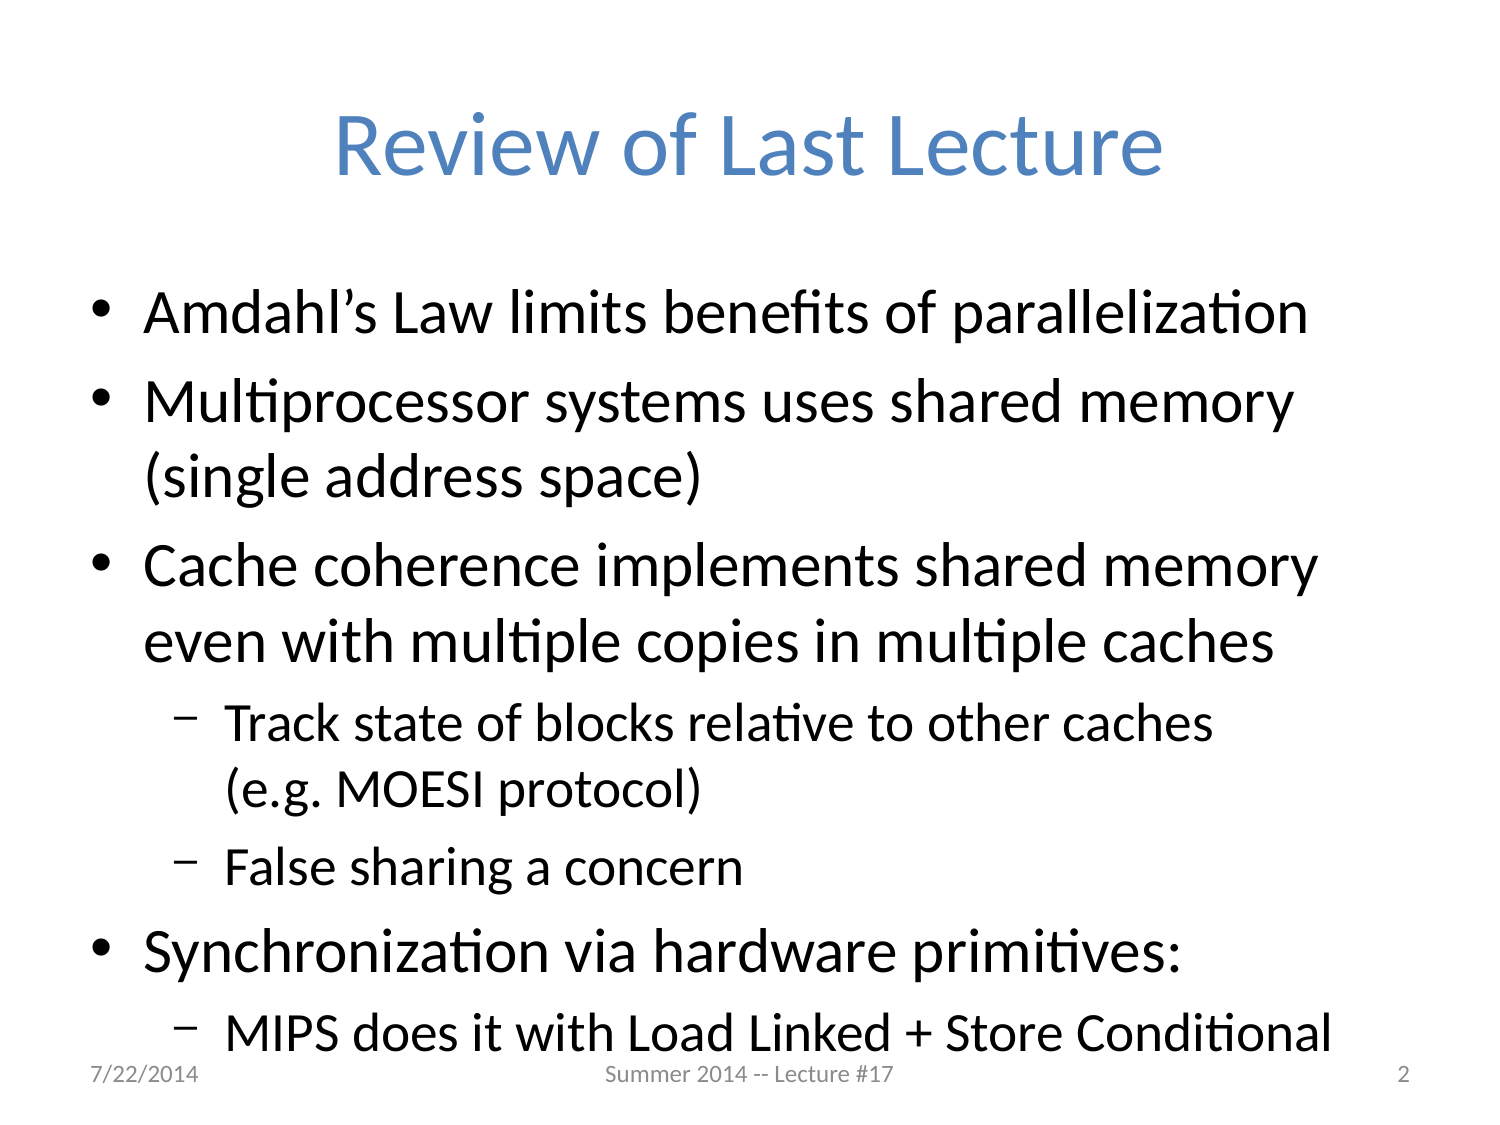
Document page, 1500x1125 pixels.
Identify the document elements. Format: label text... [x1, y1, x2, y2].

slide_number <number> [1074, 1042, 1425, 1103]
slide_number 7/22/2014 [75, 1042, 425, 1103]
list Amdahl’s Law limits benefits of parallelization Multiprocessor systems uses shared memory (single address space) Cache coherence implements shared memory even with multiple copies in multiple caches Track state of blocks relative to other caches (e.g. MOESI protocol) False sharing a concern Synchronization via hardware primitives: MIPS does it with Load Linked + Store Conditional [75, 262, 1425, 1073]
title Review of Last Lecture [75, 45, 1425, 233]
footer Summer 2014 -- Lecture #17 [512, 1042, 988, 1103]
